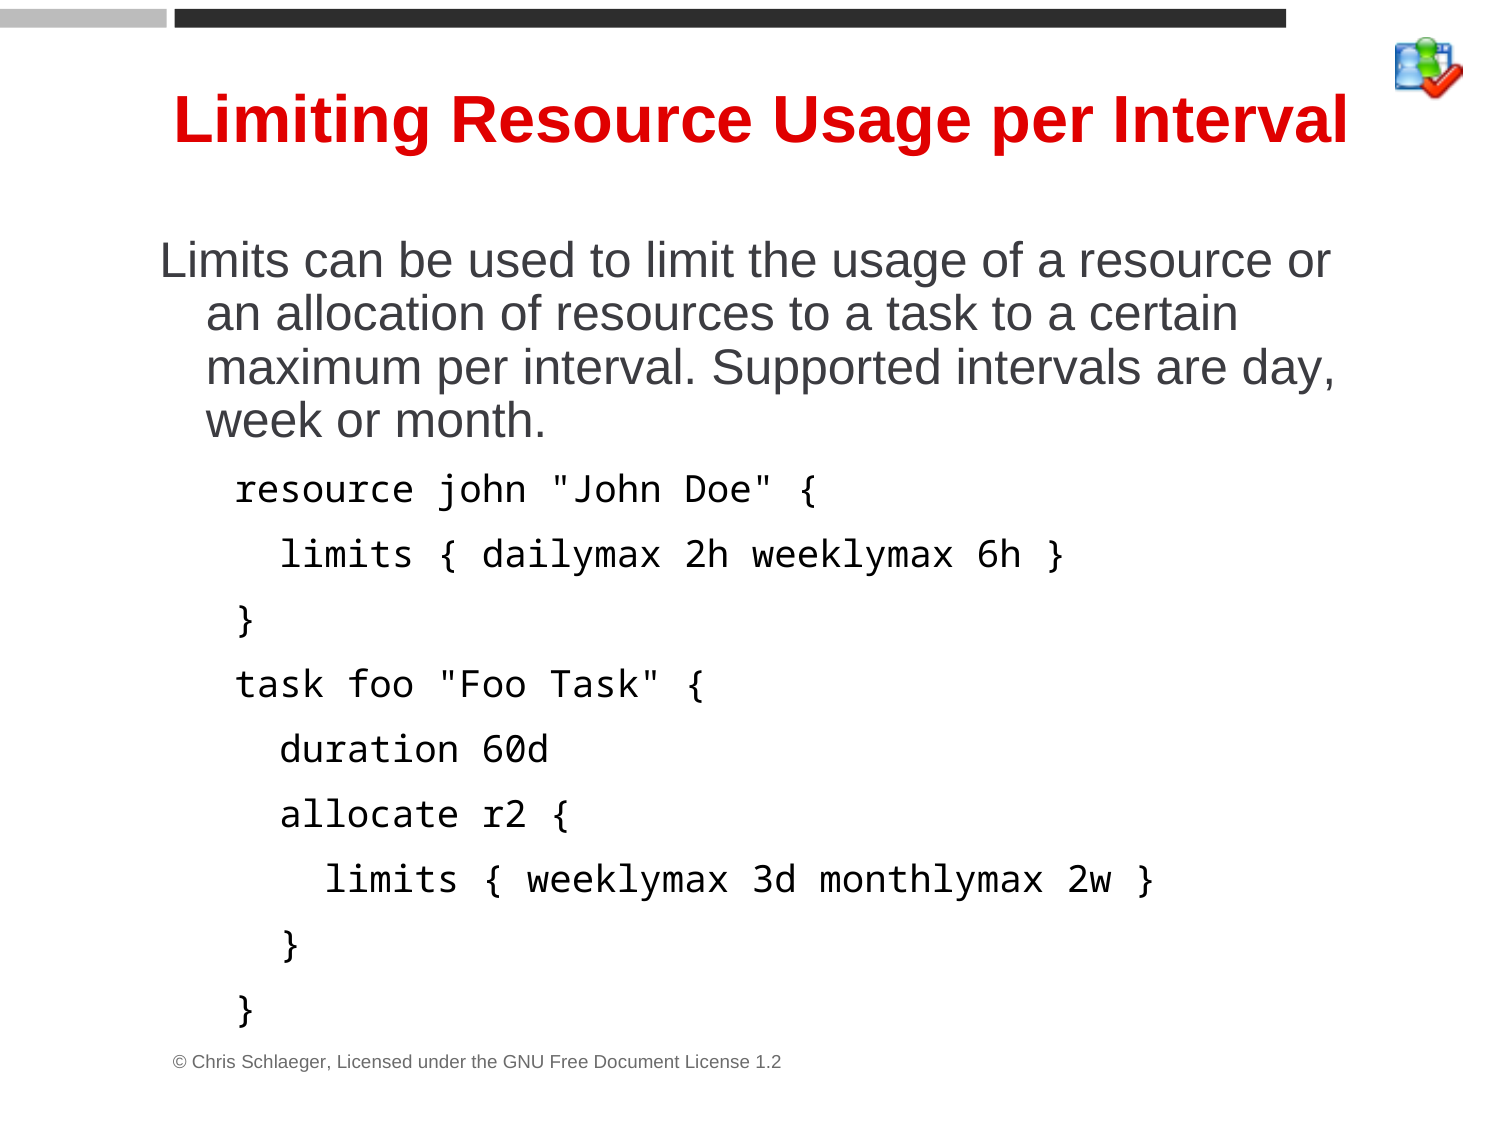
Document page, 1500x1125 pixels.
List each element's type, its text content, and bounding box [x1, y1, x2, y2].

title Limiting Resource Usage per Interval [173, 41, 1395, 205]
list Limits can be used to limit the usage of a resource or an allocation of resources to a task to a certain maximum per interval. Supported intervals are day, week or month. resource john "John Doe" { limits { dailymax 2h weeklymax 6h } } task foo "Foo Task" { duration 60d allocate r2 { limits { weeklymax 3d monthlymax 2w } } } [159, 234, 1395, 1028]
picture [1395, 37, 1463, 105]
